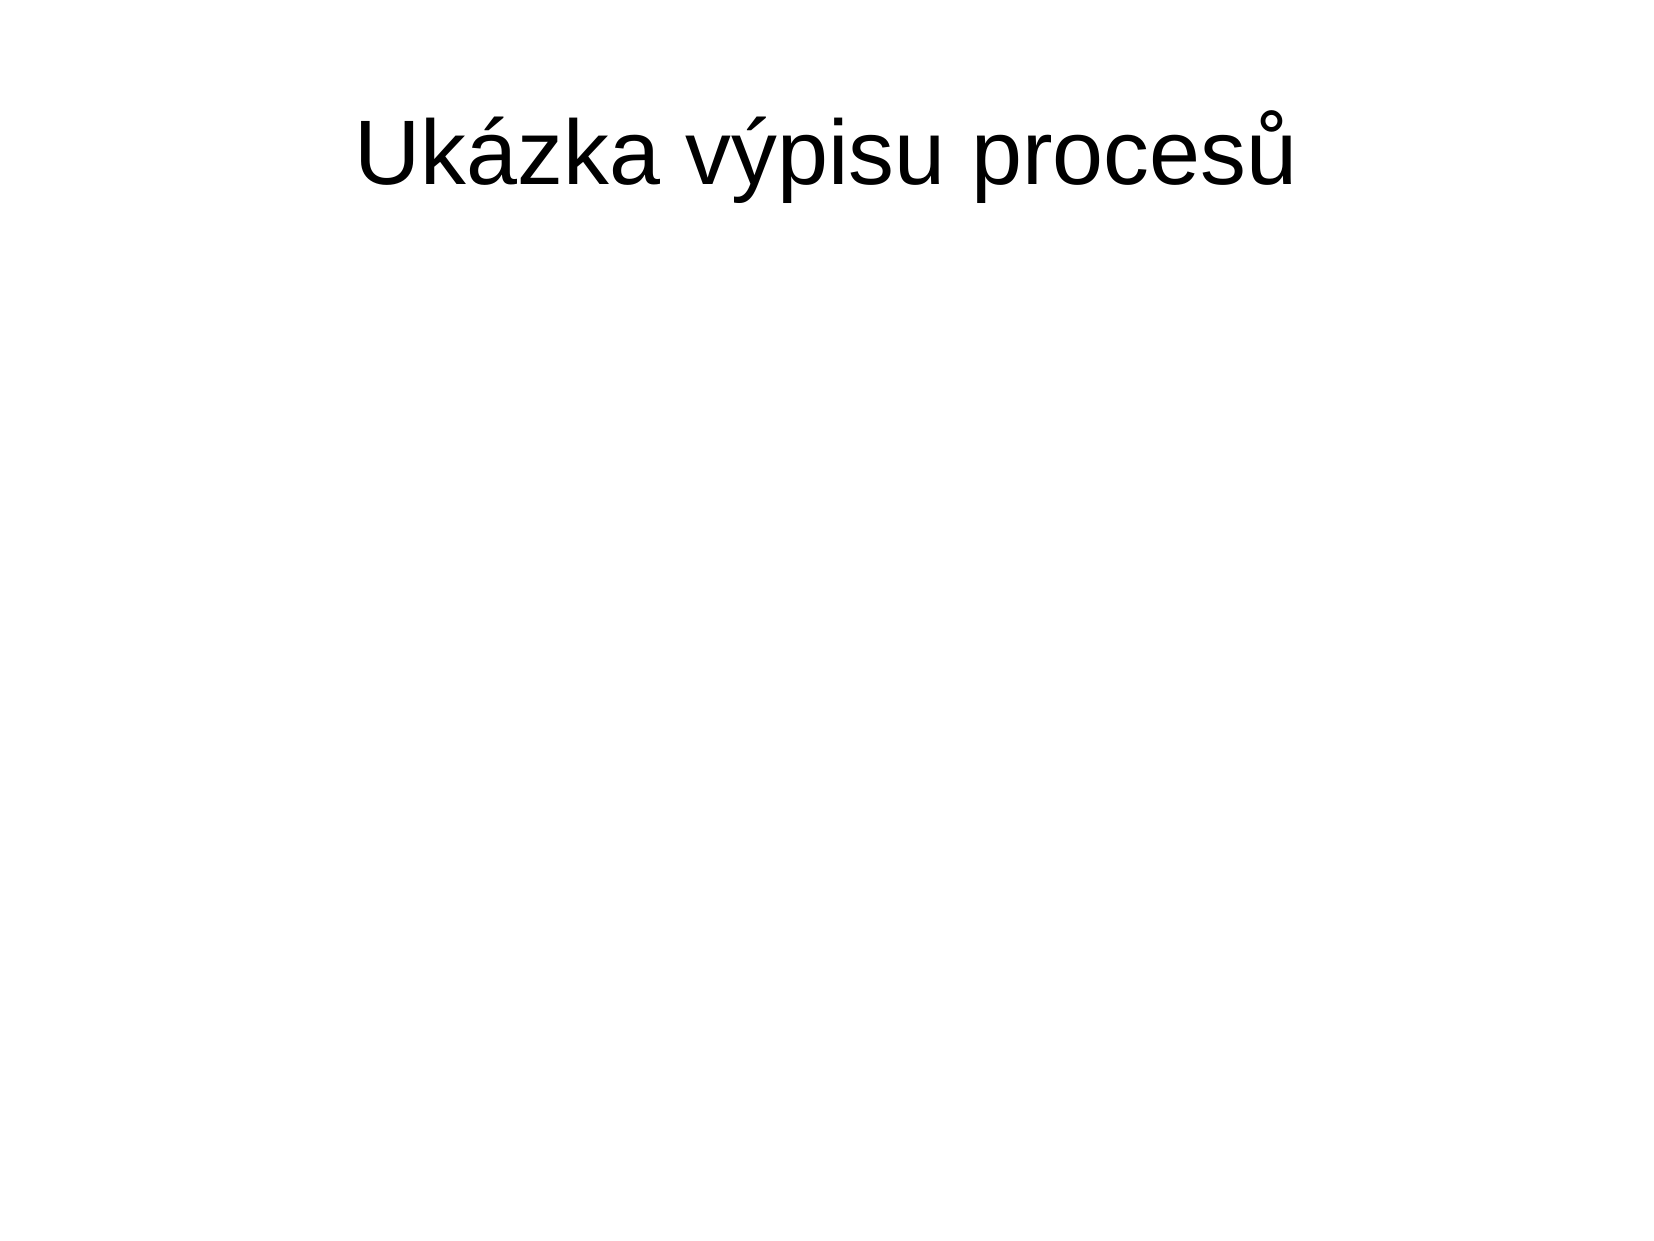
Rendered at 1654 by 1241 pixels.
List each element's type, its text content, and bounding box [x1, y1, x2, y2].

title Ukázka výpisu procesů [82, 49, 1571, 257]
